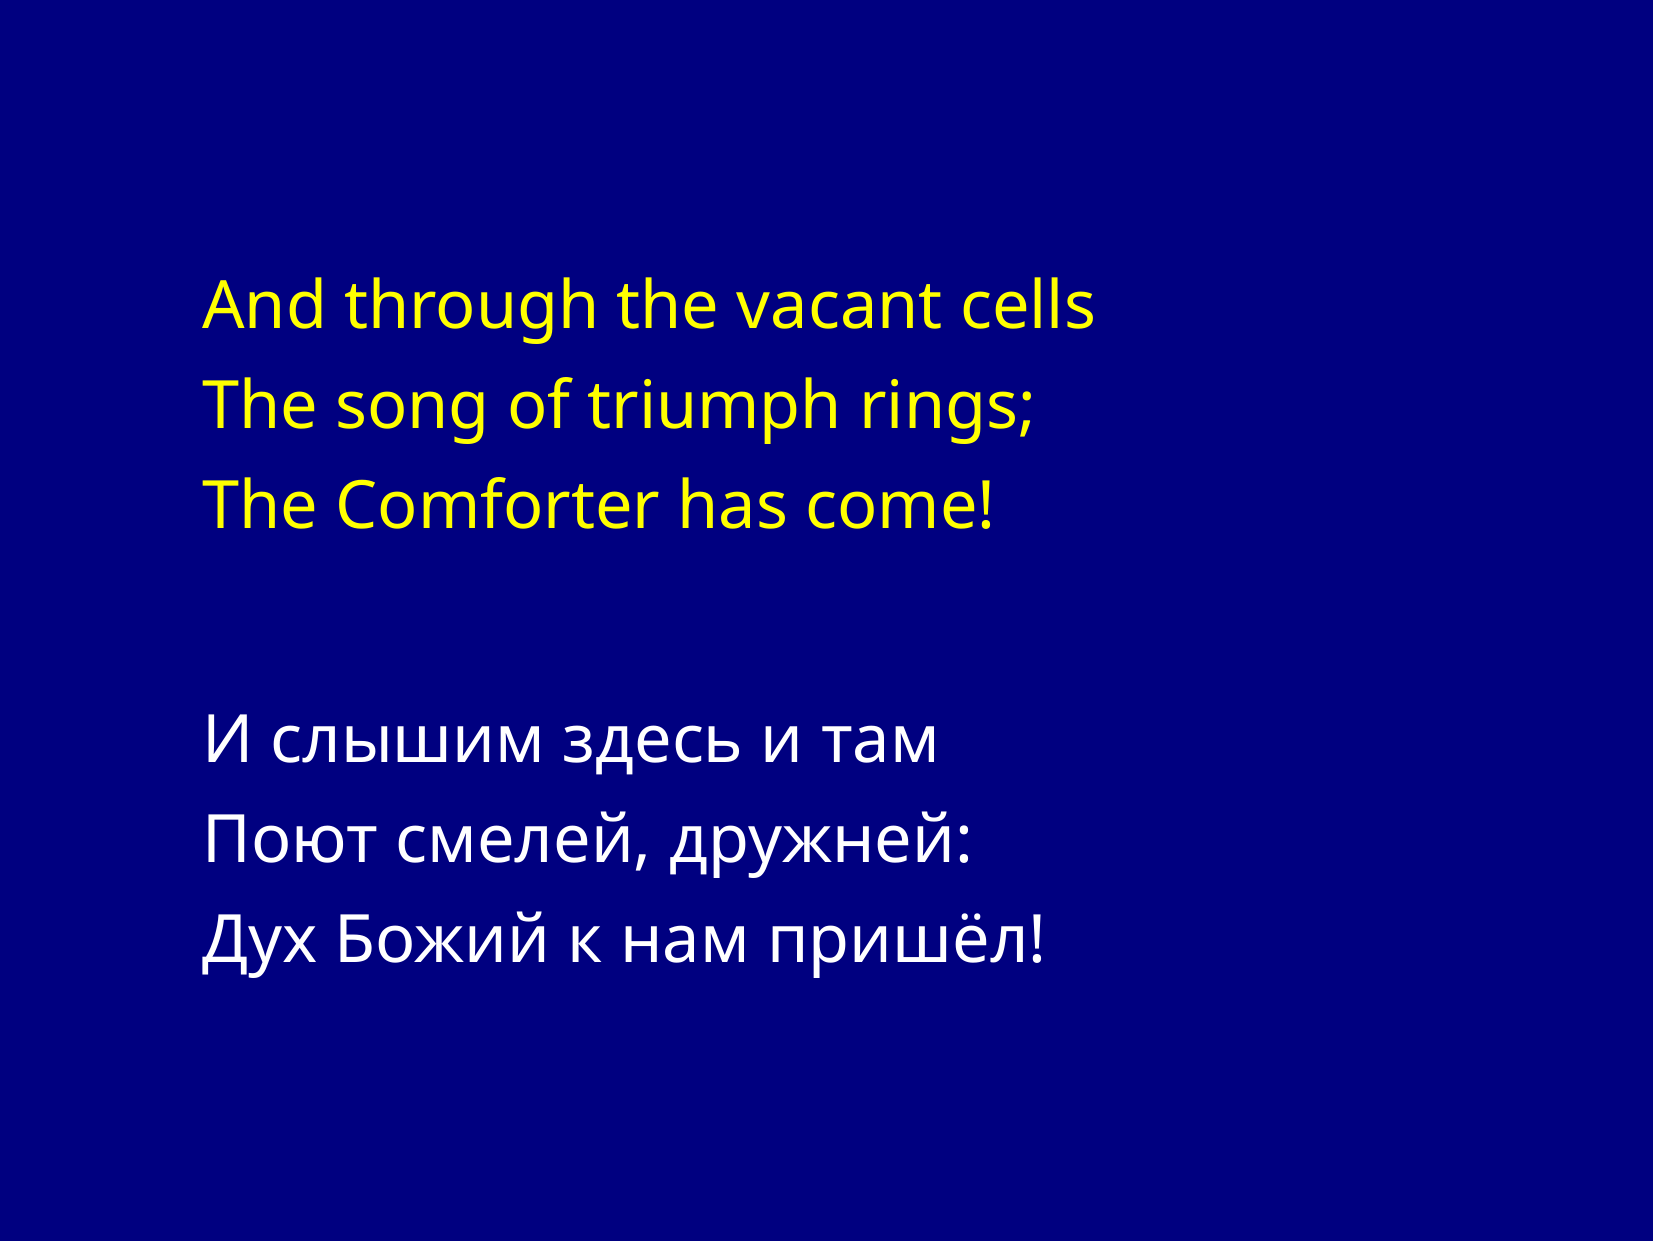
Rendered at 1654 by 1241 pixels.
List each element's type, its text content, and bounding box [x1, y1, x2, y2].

text_box И слышим здесь и там Поют смелей, дружней: Дух Божий к нам пришёл! [75, 675, 1576, 1163]
text_box And through the vacant cells The song of triumph rings; The Comforter has come! [75, 150, 1576, 638]
